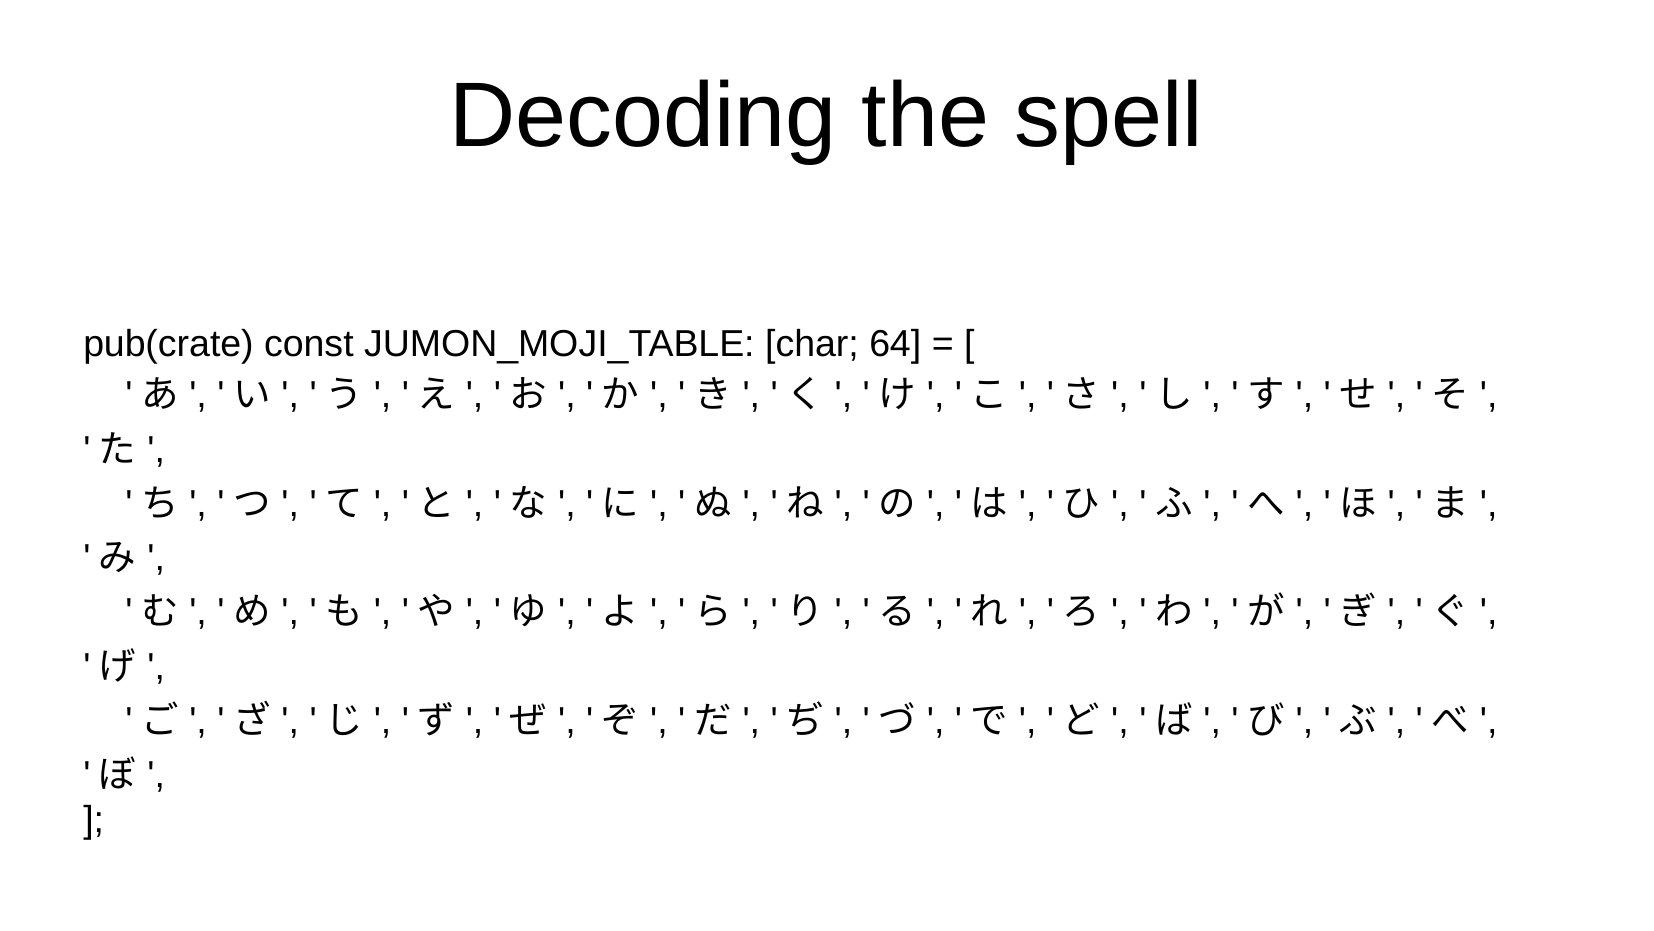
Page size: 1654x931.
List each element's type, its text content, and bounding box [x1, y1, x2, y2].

text_box pub(crate) const JUMON_MOJI_TABLE: [char; 64] = [ 'あ', 'い', 'う', 'え', 'お', 'か', 'き', 'く', 'け', 'こ', 'さ', 'し', 'す', 'せ', 'そ', 'た', 'ち', 'つ', 'て', 'と', 'な', 'に', 'ぬ', 'ね', 'の', 'は', 'ひ', 'ふ', 'へ', 'ほ', 'ま', 'み', 'む', 'め', 'も', 'や', 'ゆ', 'よ', 'ら', 'り', 'る', 'れ', 'ろ', 'わ', 'が', 'ぎ', 'ぐ', 'げ', 'ご', 'ざ', 'じ', 'ず', 'ぜ', 'ぞ', 'だ', 'ぢ', 'づ', 'で', 'ど', 'ば', 'び', 'ぶ', 'べ', 'ぼ', ]; [68, 315, 1597, 632]
title Decoding the spell [82, 37, 1571, 193]
